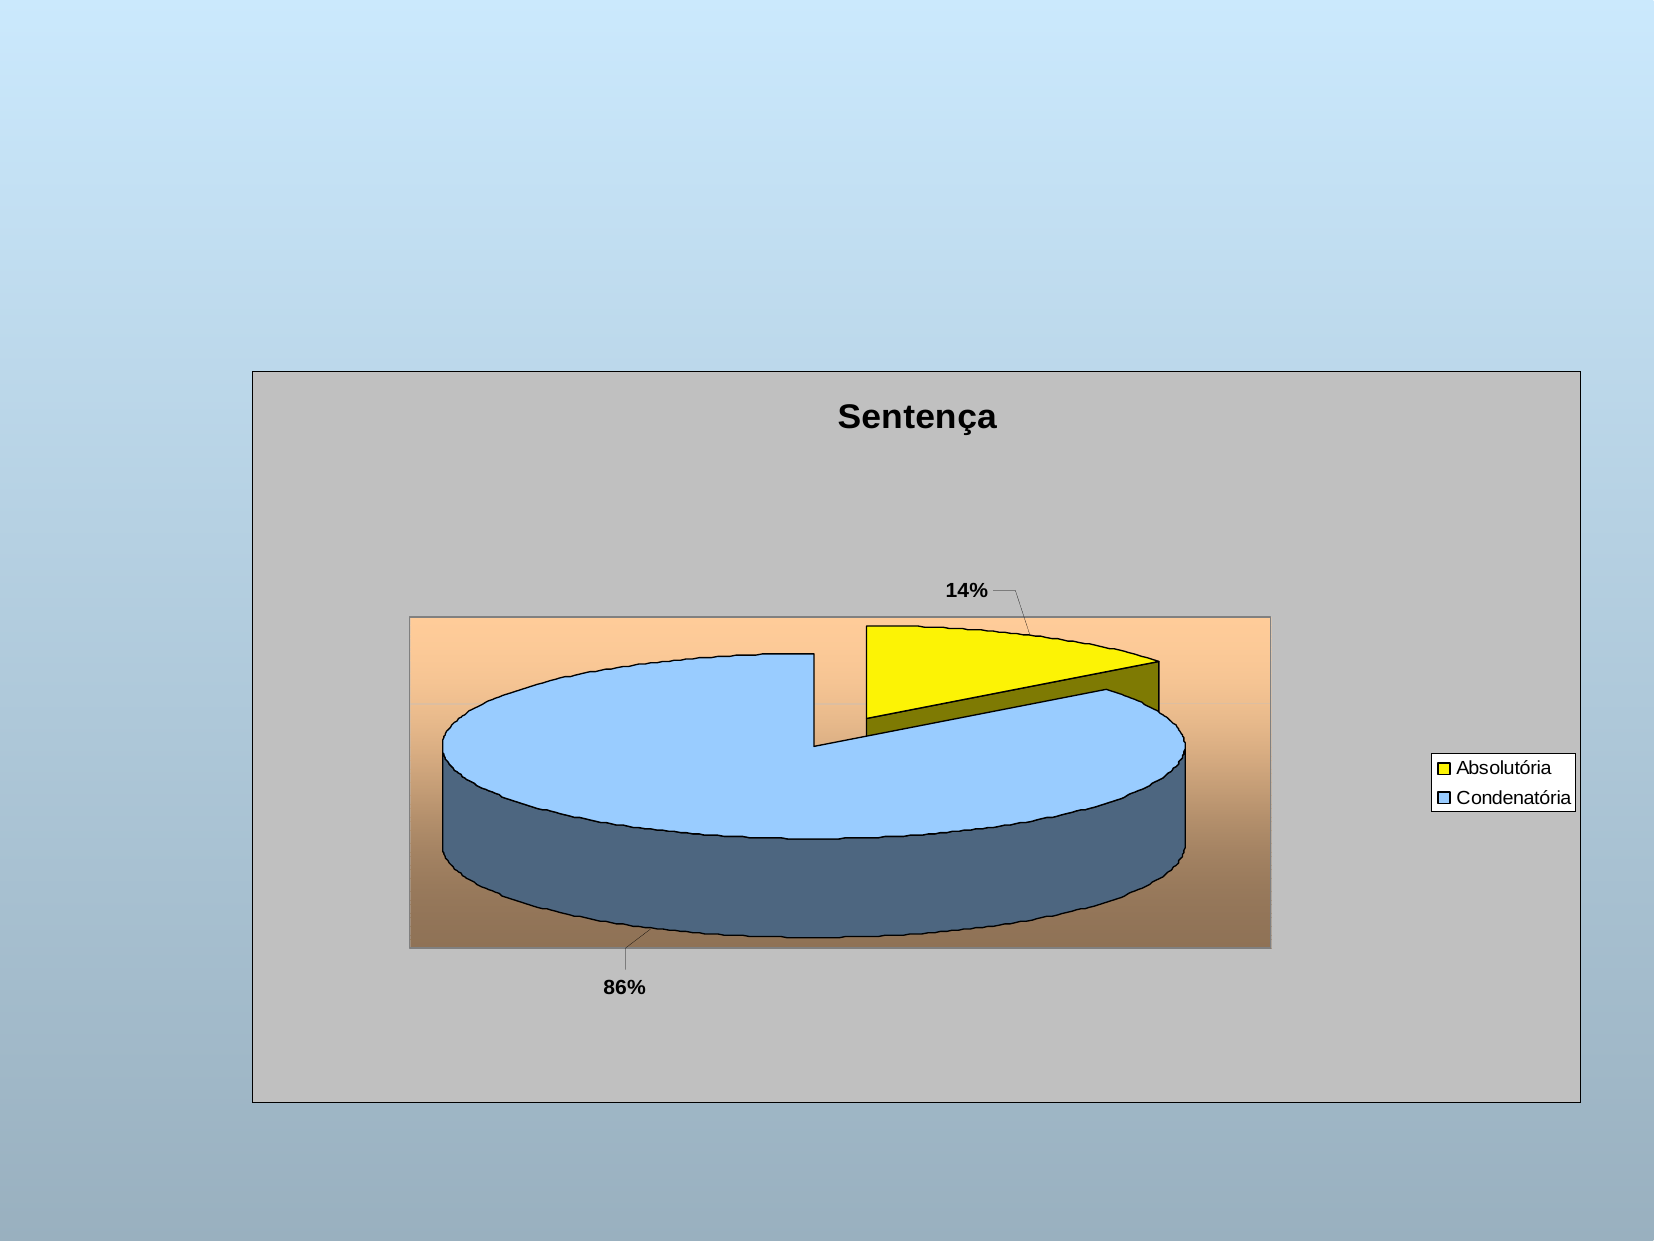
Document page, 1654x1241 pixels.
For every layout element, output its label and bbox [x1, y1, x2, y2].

chart [245, 364, 1589, 1109]
